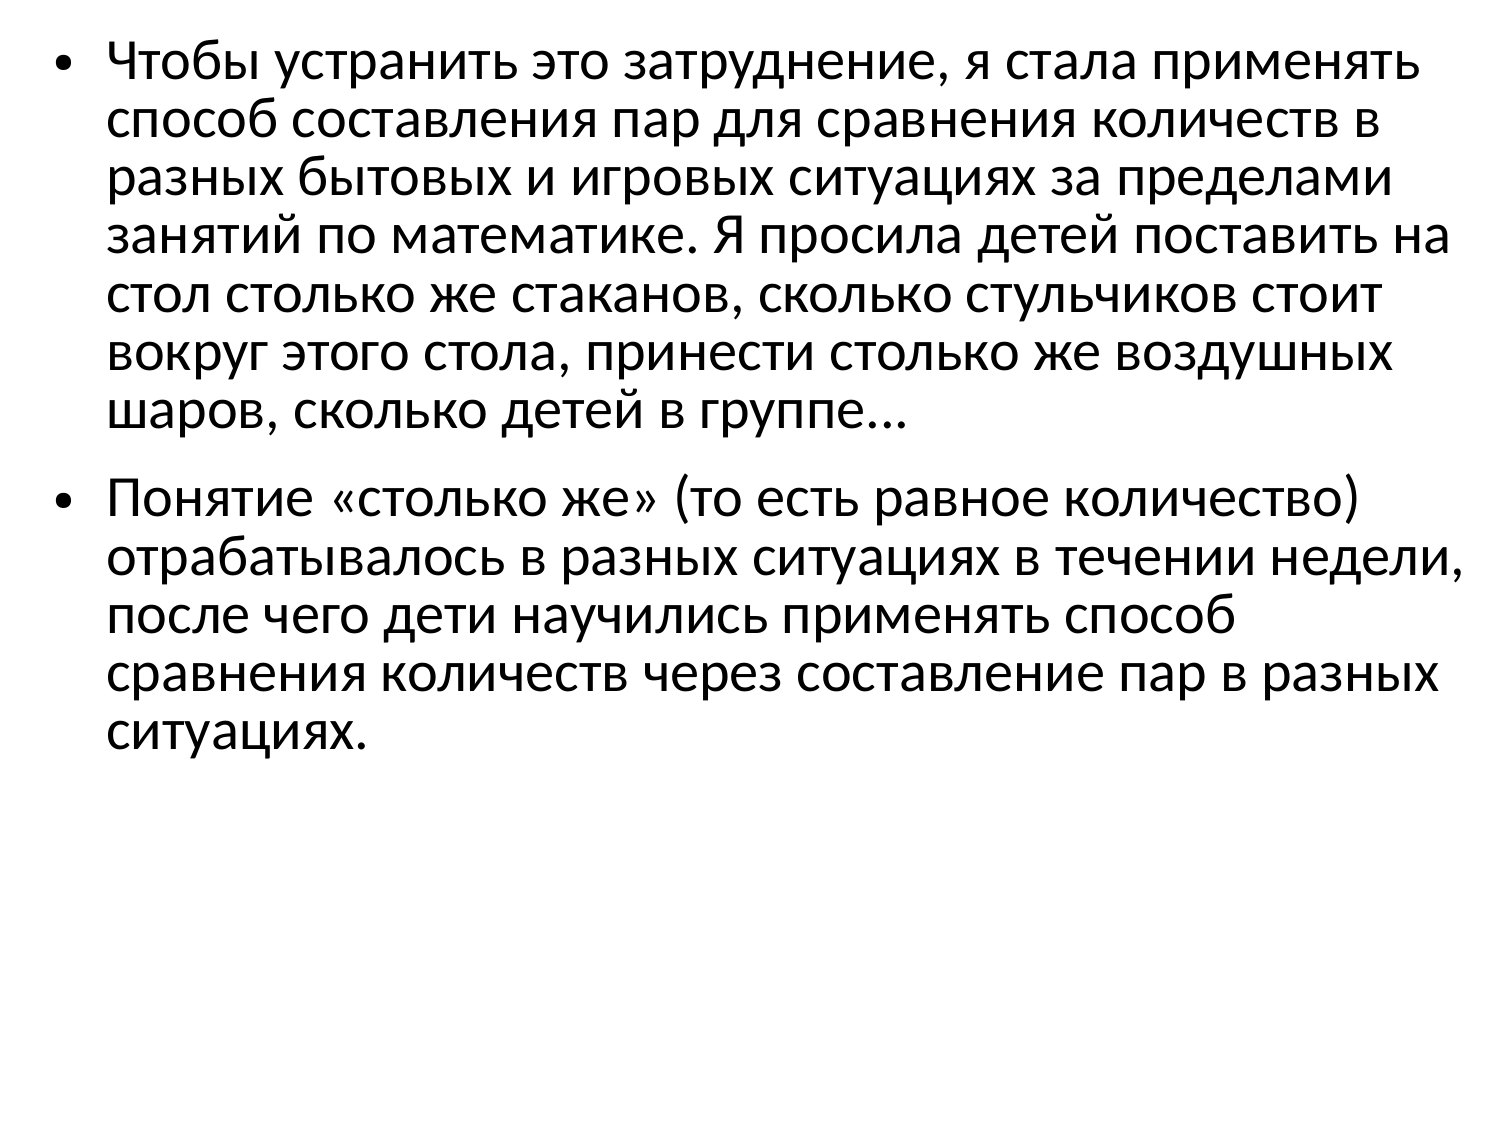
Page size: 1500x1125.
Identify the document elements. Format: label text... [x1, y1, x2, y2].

list Чтобы устранить это затруднение, я стала применять способ составления пар для сравнения количеств в разных бытовых и игровых ситуациях за пределами занятий по математике. Я просила детей поставить на стол столько же стаканов, сколько стульчиков стоит вокруг этого стола, принести столько же воздушных шаров, сколько детей в группе... Понятие «столько же» (то есть равное количество) отрабатывалось в разных ситуациях в течении недели, после чего дети научились применять способ сравнения количеств через составление пар в разных ситуациях. [35, 35, 1477, 1028]
